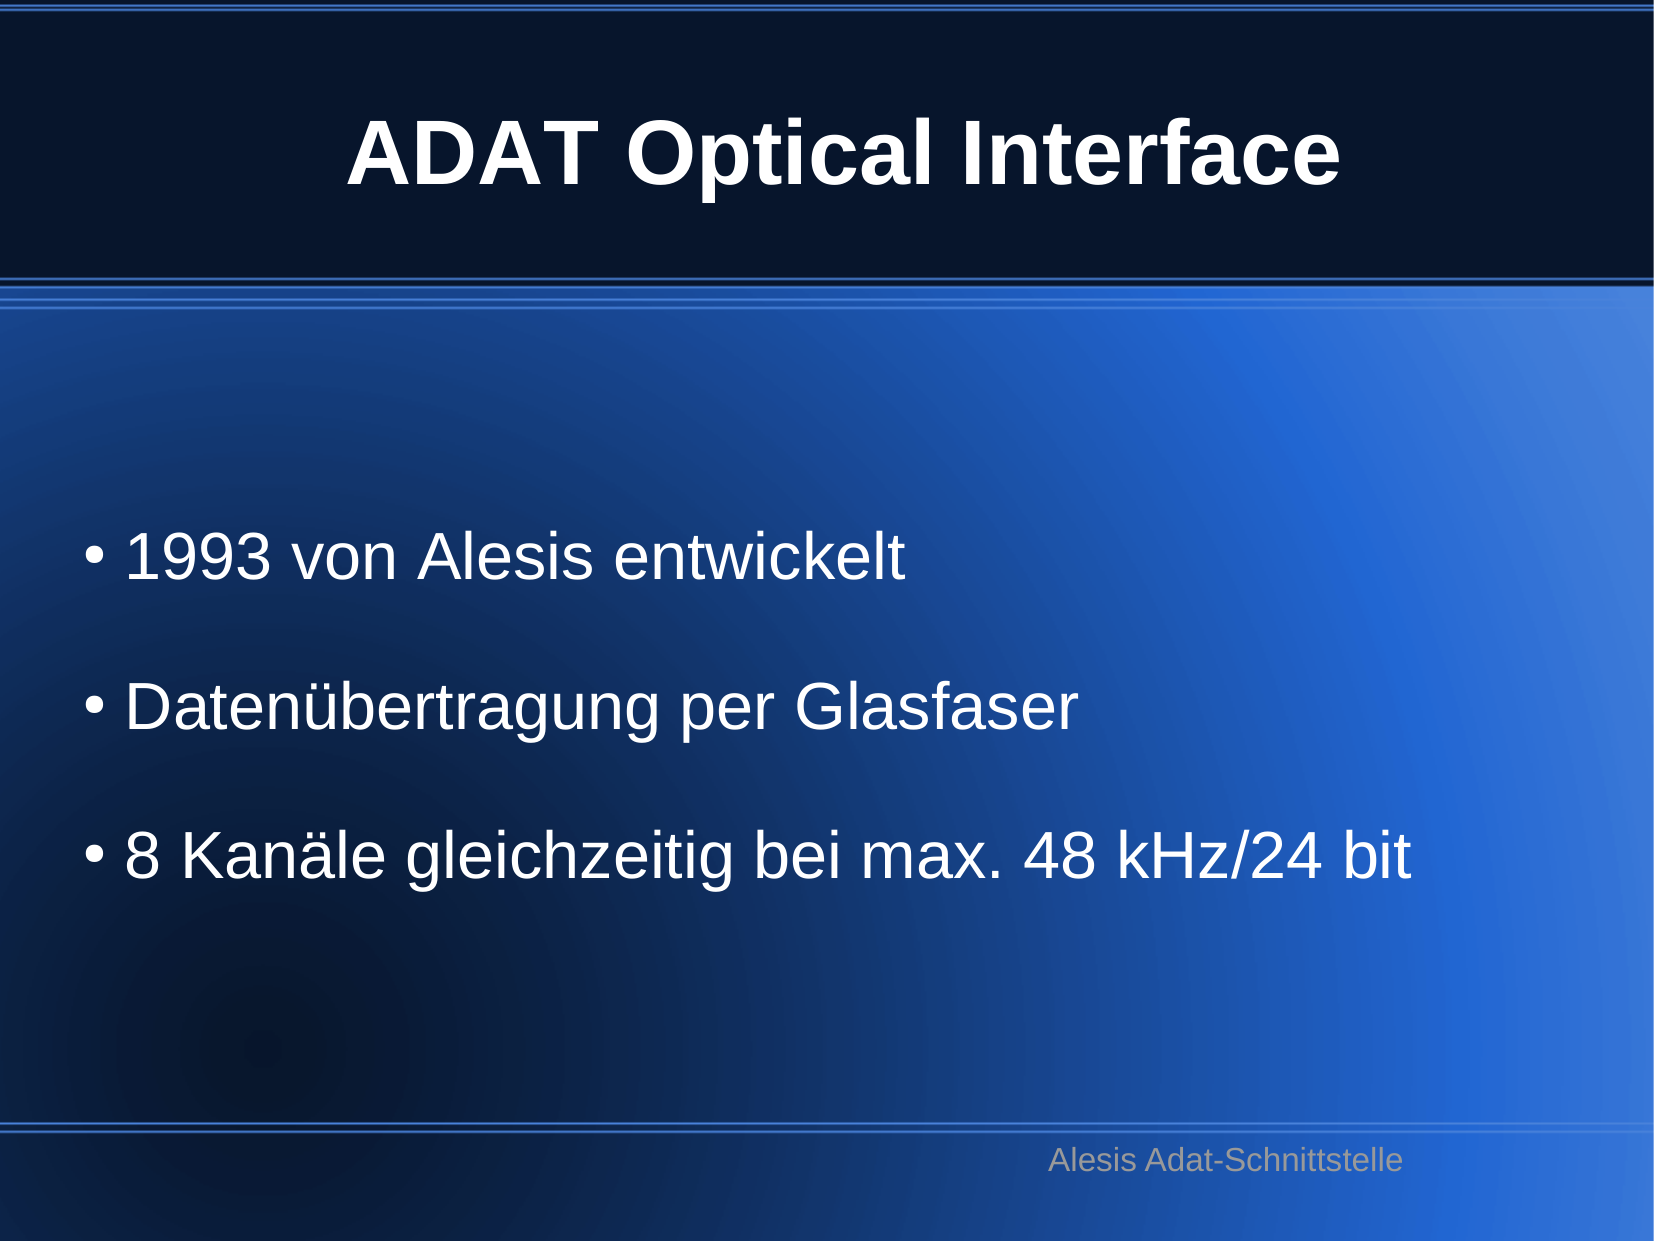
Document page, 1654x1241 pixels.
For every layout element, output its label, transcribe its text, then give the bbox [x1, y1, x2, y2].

subtitle 1993 von Alesis entwickelt Datenübertragung per Glasfaser 8 Kanäle gleichzeitig bei max. 48 kHz/24 bit [82, 355, 1571, 1058]
title ADAT Optical Interface [82, 49, 1571, 257]
picture [0, 0, 1654, 1241]
text_box Alesis Adat-Schnittstelle [1033, 1133, 1447, 1186]
